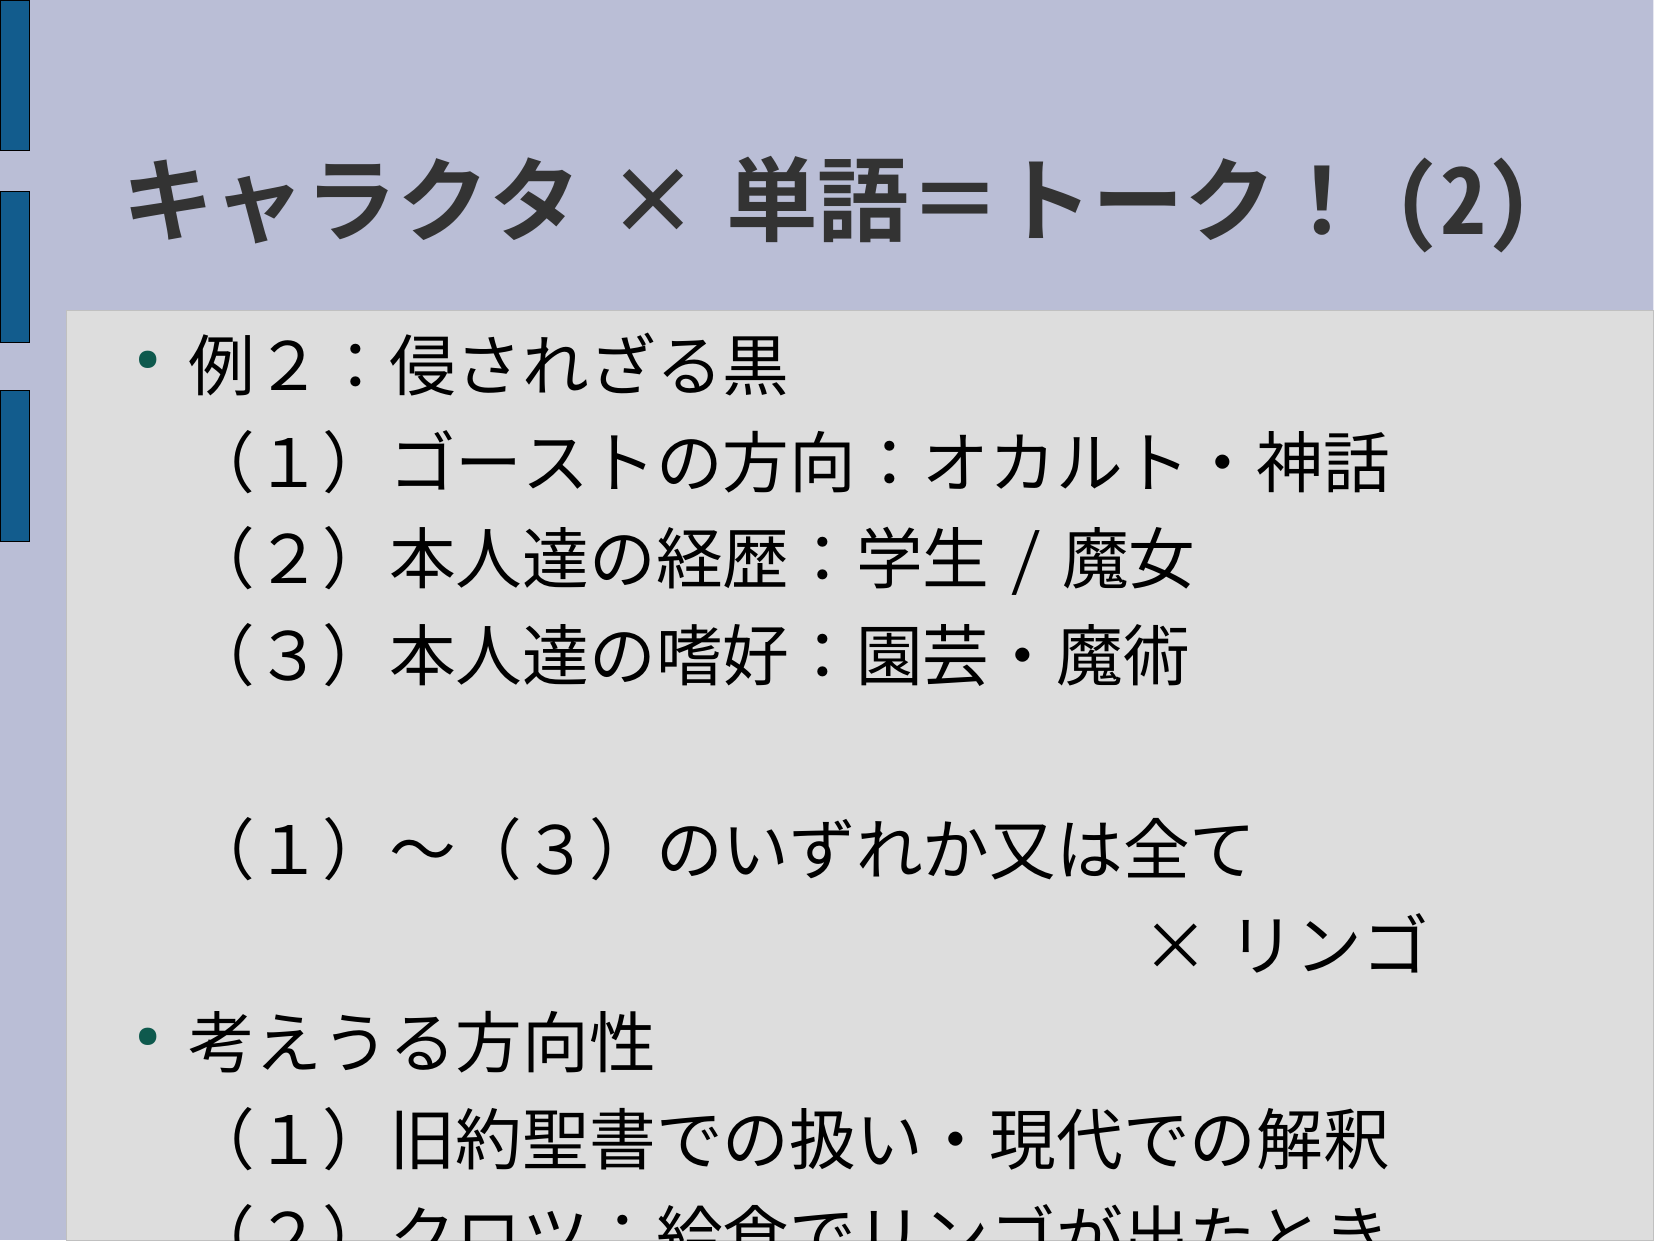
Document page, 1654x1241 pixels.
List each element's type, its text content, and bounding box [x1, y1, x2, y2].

list 例２：侵されざる黒 （１）ゴーストの方向：オカルト・神話 （２）本人達の経歴：学生/魔女 （３）本人達の嗜好：園芸・魔術 （１）～（３）のいずれか又は全て ×リンゴ 考えうる方向性 （１）旧約聖書での扱い・現代での解釈 （２）クロツ：給食でリンゴが出たとき ヘレナ：魔術でリンゴをどう使う （３）家の庭にリンゴの木を植えたい ミニリンゴの木について [118, 312, 1531, 1229]
title キャラクタ×単語＝トーク！(2) [121, 91, 1534, 299]
